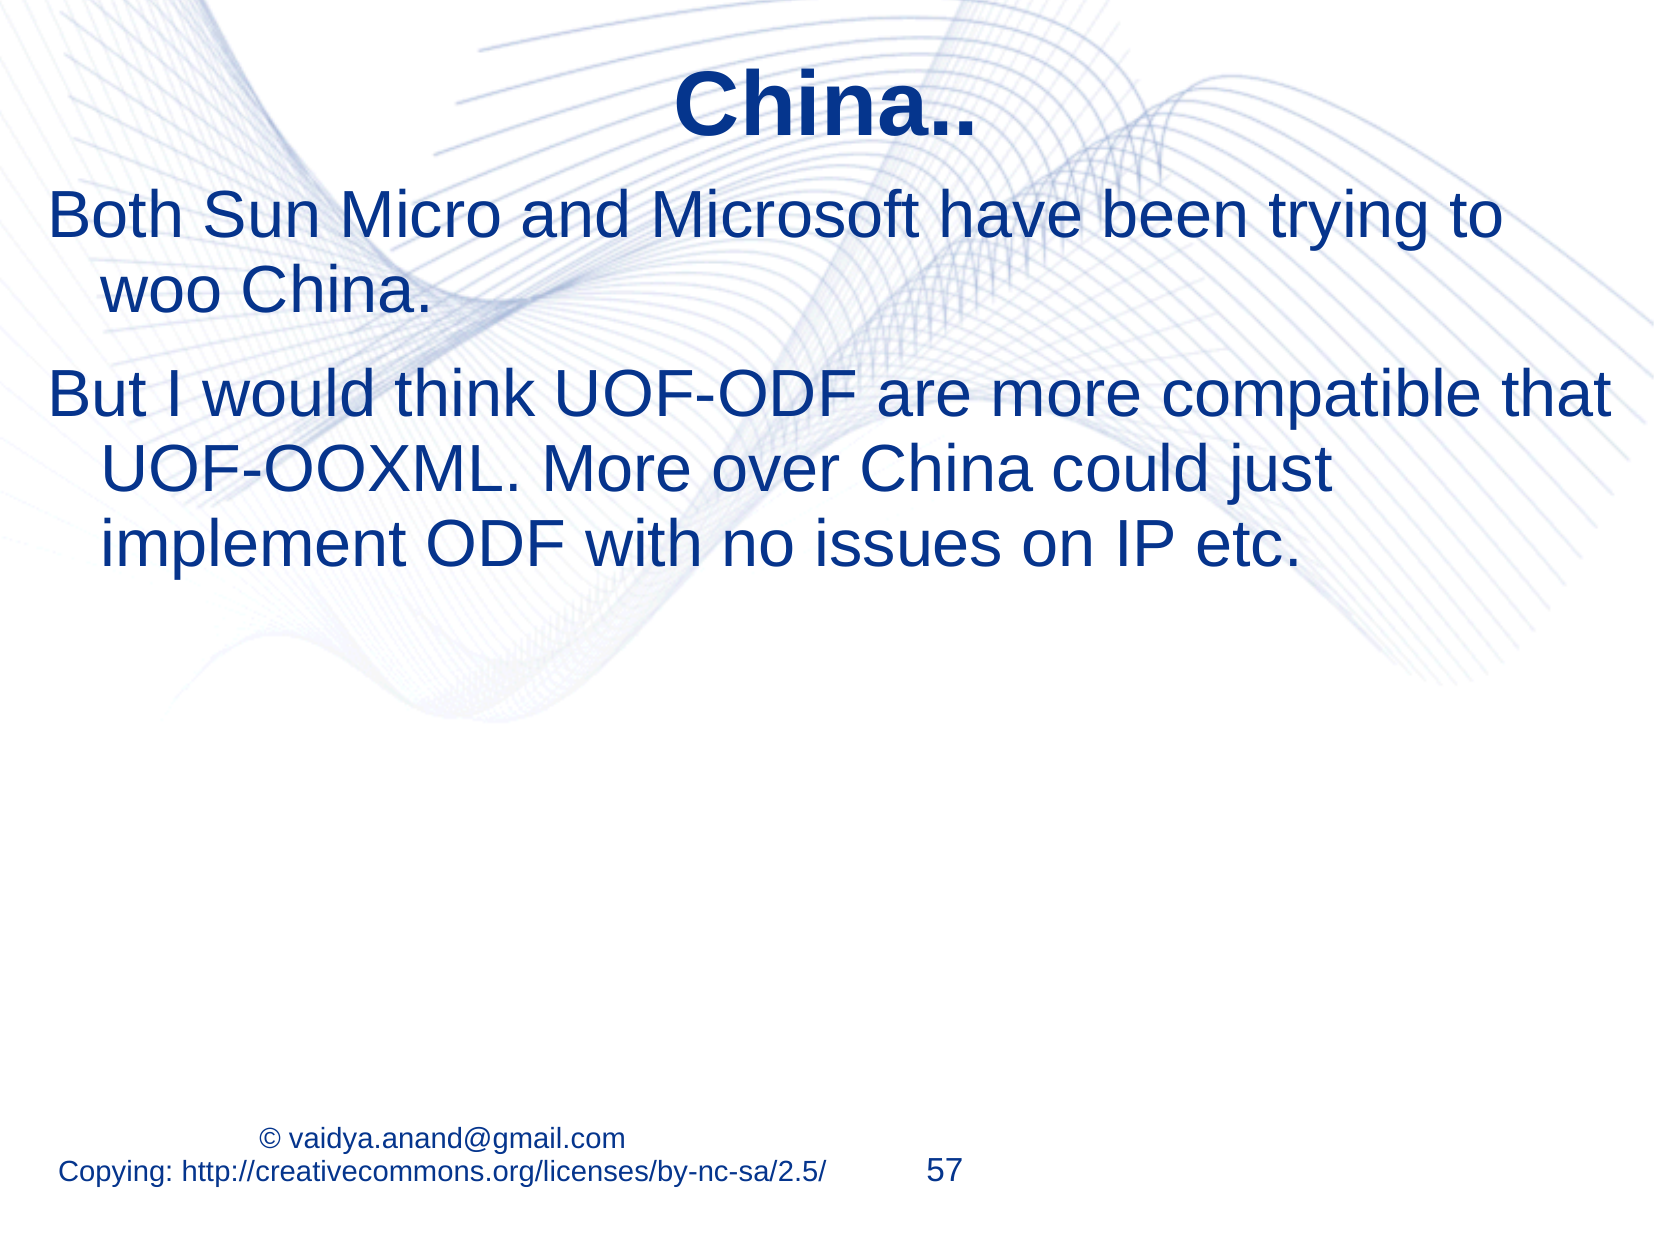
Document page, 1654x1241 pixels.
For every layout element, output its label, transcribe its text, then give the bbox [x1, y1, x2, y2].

title China.. [29, 36, 1625, 170]
picture [0, 0, 1654, 1241]
list Both Sun Micro and Microsoft have been trying to woo China. But I would think UOF-ODF are more compatible that UOF-OOXML. More over China could just implement ODF with no issues on IP etc. [29, 177, 1625, 1108]
